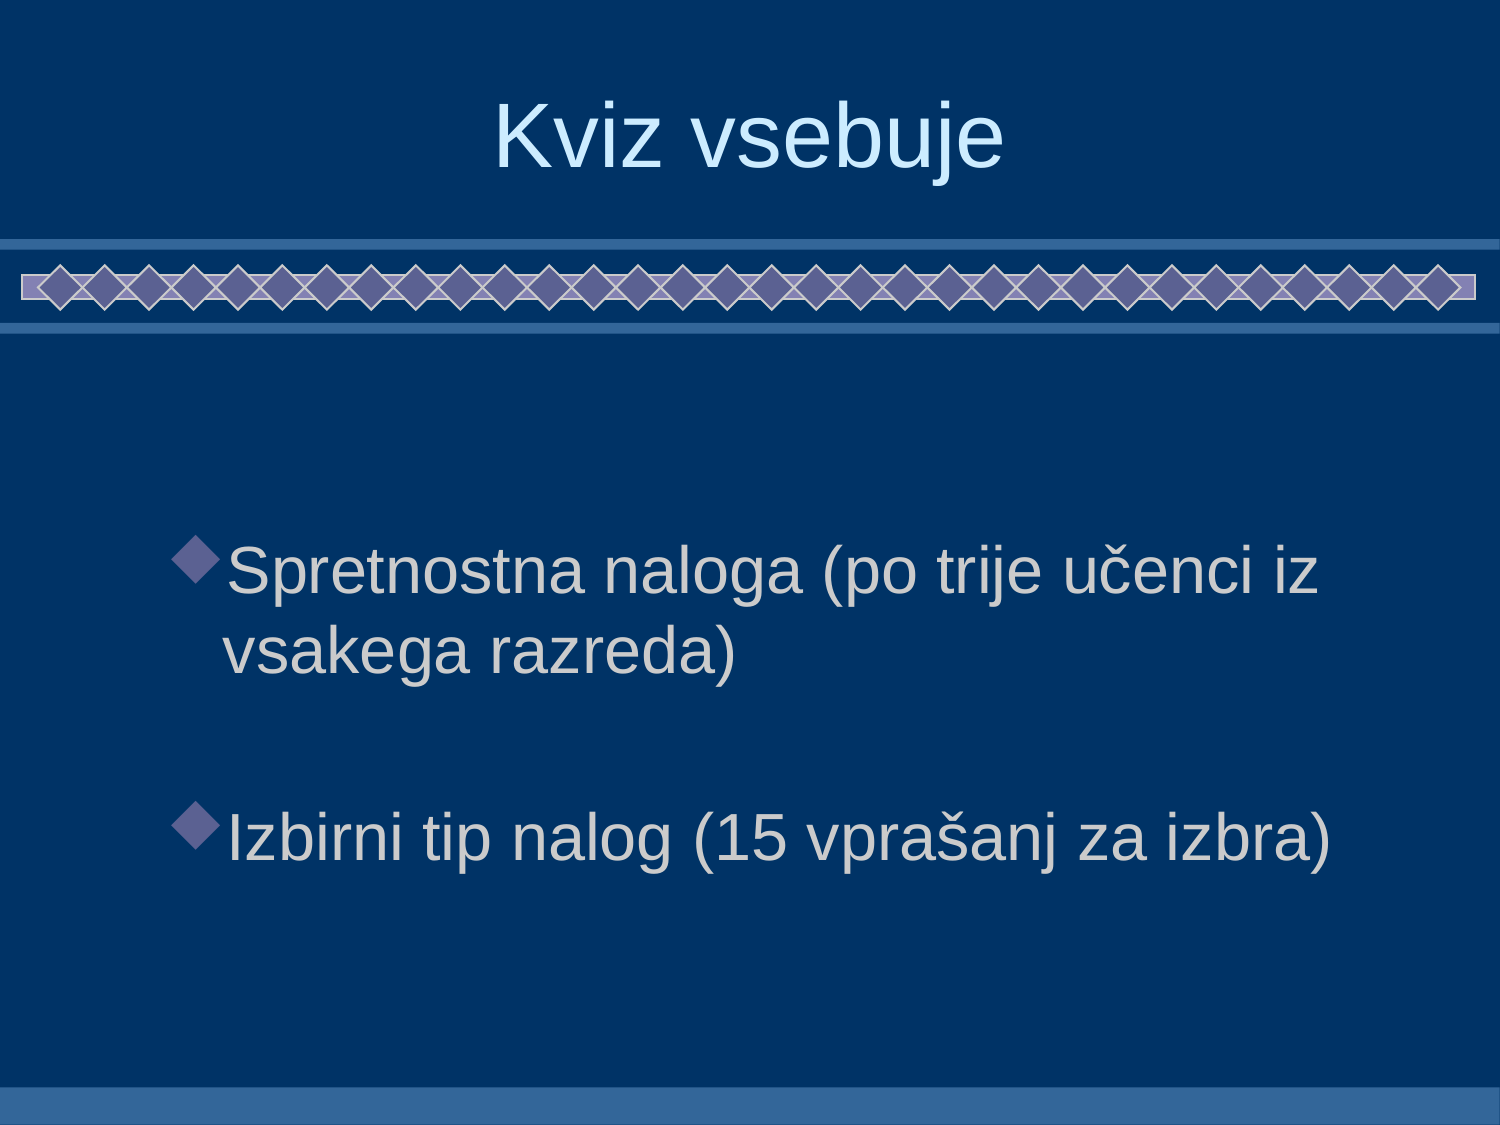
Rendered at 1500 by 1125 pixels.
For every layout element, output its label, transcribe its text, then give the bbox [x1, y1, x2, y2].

list Spretnostna naloga (po trije učenci iz vsakega razreda) Izbirni tip nalog (15 vprašanj za izbra) [112, 350, 1388, 1050]
title Kviz vsebuje [112, 37, 1388, 225]
